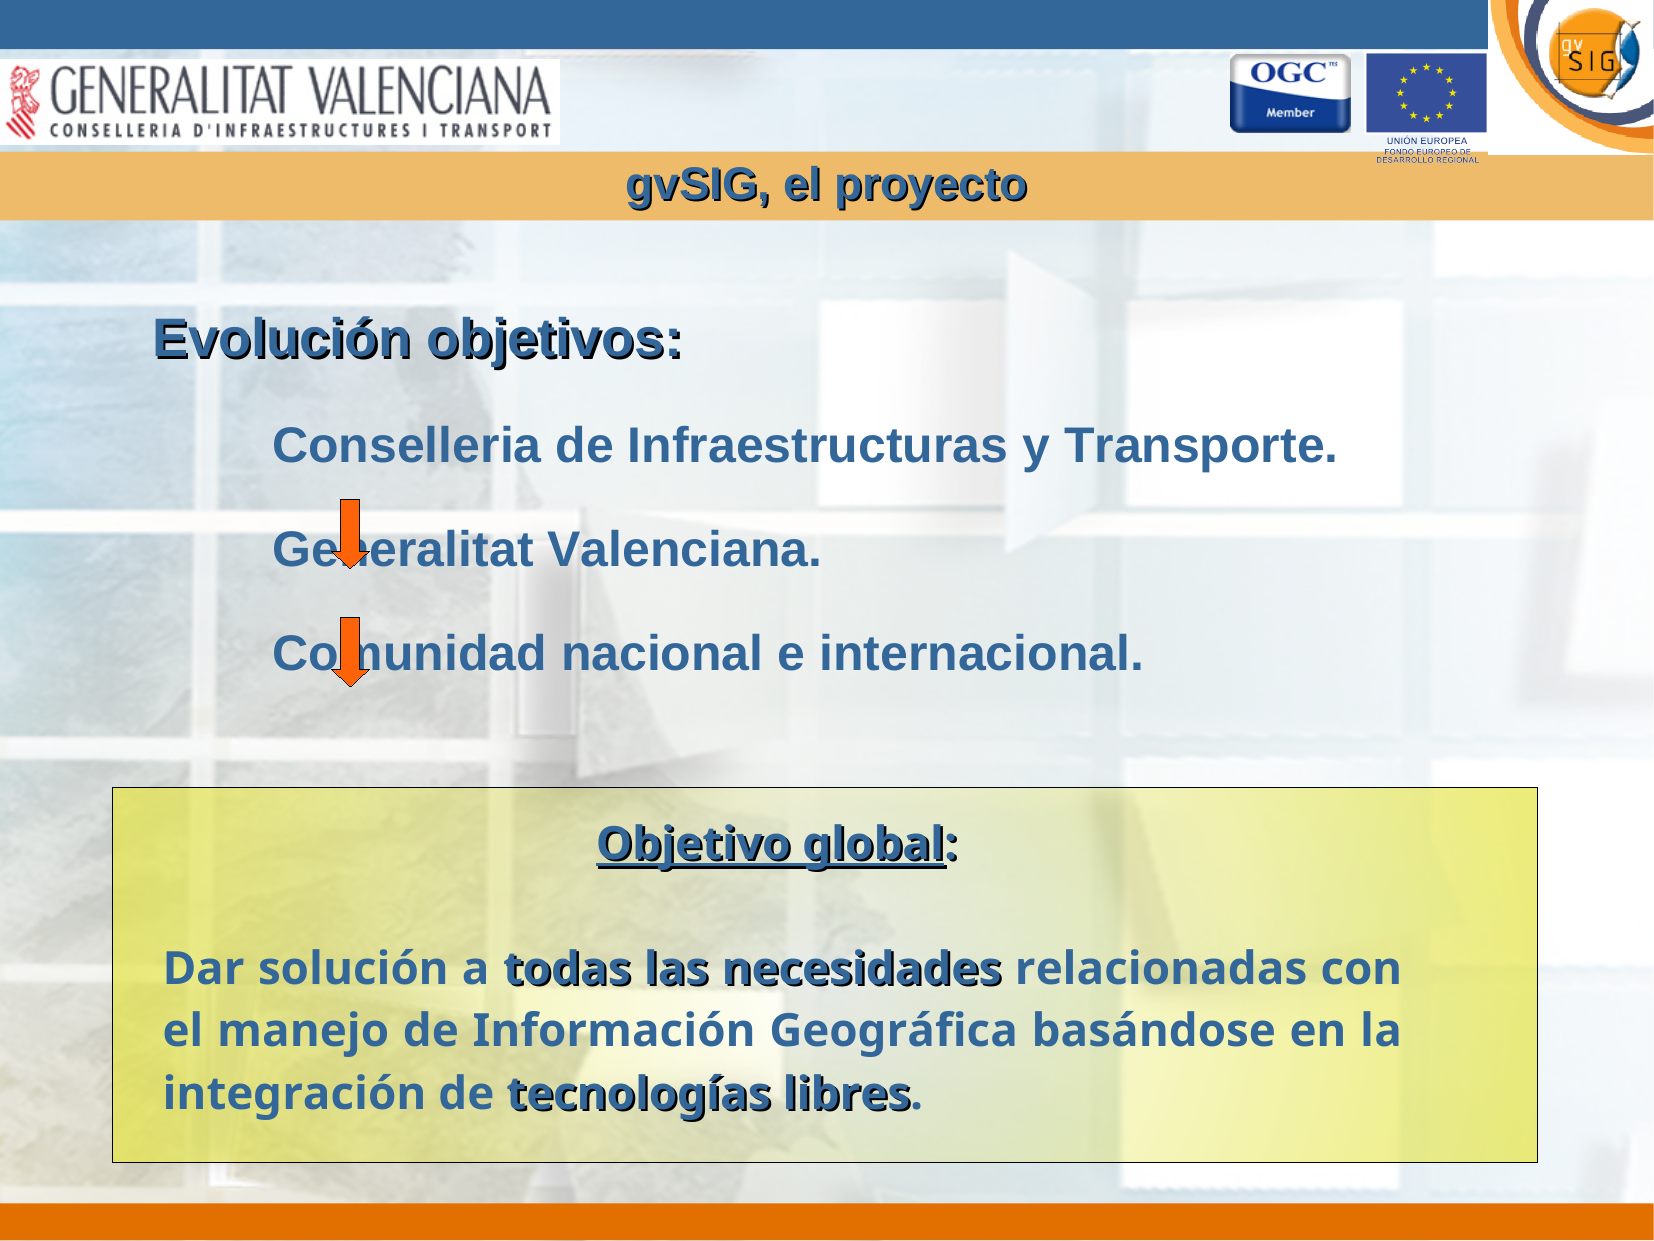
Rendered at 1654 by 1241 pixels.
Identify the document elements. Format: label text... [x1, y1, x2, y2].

text_box Evolución objetivos: Conselleria de Infraestructuras y Transporte. Generalitat Valenciana. Comunidad nacional e internacional. [137, 300, 1478, 689]
text_box [112, 787, 1538, 1163]
picture [1364, 0, 1654, 150]
picture [0, 59, 560, 145]
text_box gvSIG, el proyecto [0, 150, 1654, 233]
text_box [331, 617, 370, 687]
text_box Objetivo global: Dar solución a todas las necesidades relacionadas con el manejo de Información Geográfica basándose en la integración de tecnologías libres. [147, 802, 1418, 1234]
text_box [331, 499, 370, 569]
picture [1230, 54, 1351, 133]
